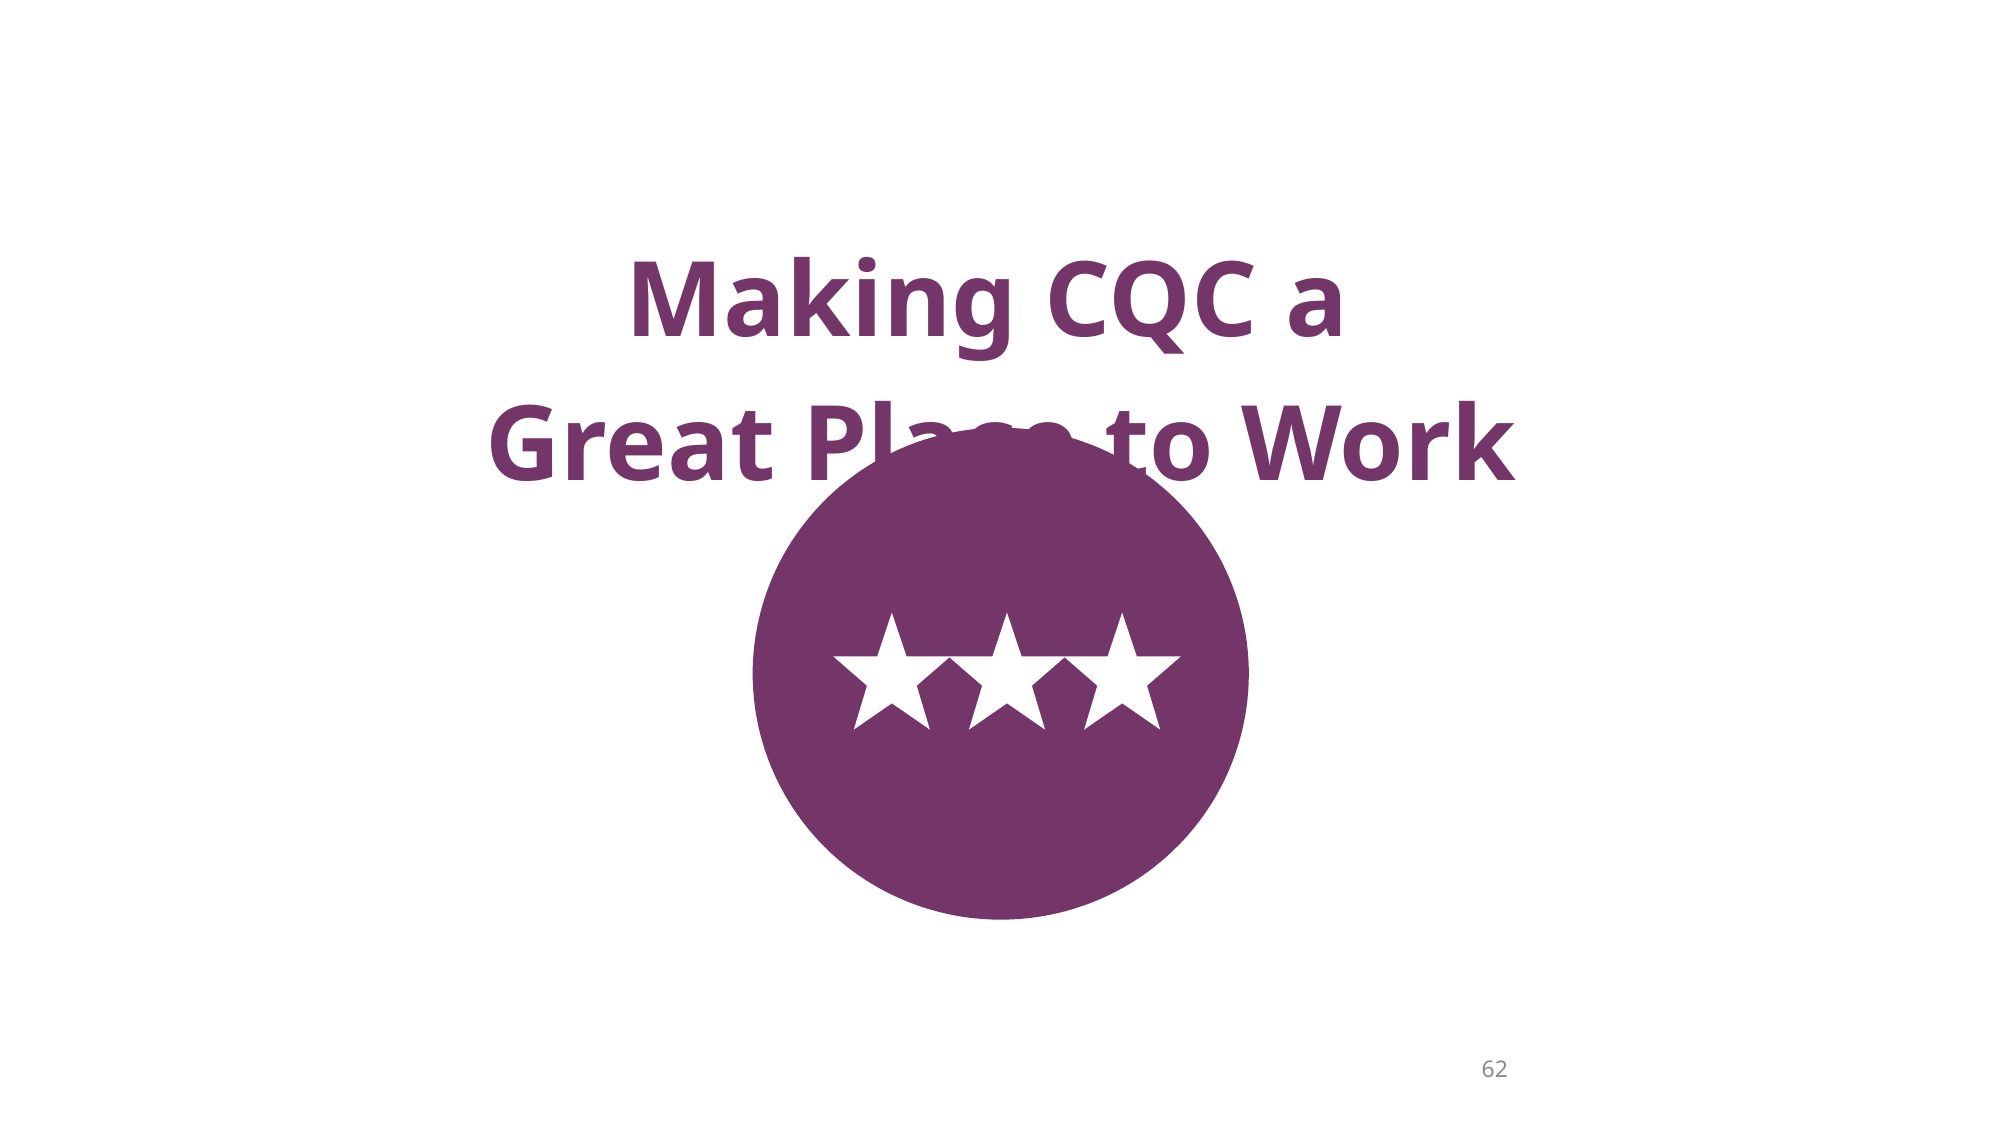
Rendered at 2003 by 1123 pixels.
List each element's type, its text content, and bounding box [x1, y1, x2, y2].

text_box 62 [1466, 1039, 1934, 1100]
text_box [752, 502, 823, 846]
text_box [830, 853, 1171, 920]
title Making CQC a Great Place to Work [131, 210, 1871, 327]
picture [823, 486, 1191, 853]
text_box [1191, 515, 1249, 832]
text_box [840, 427, 1162, 486]
